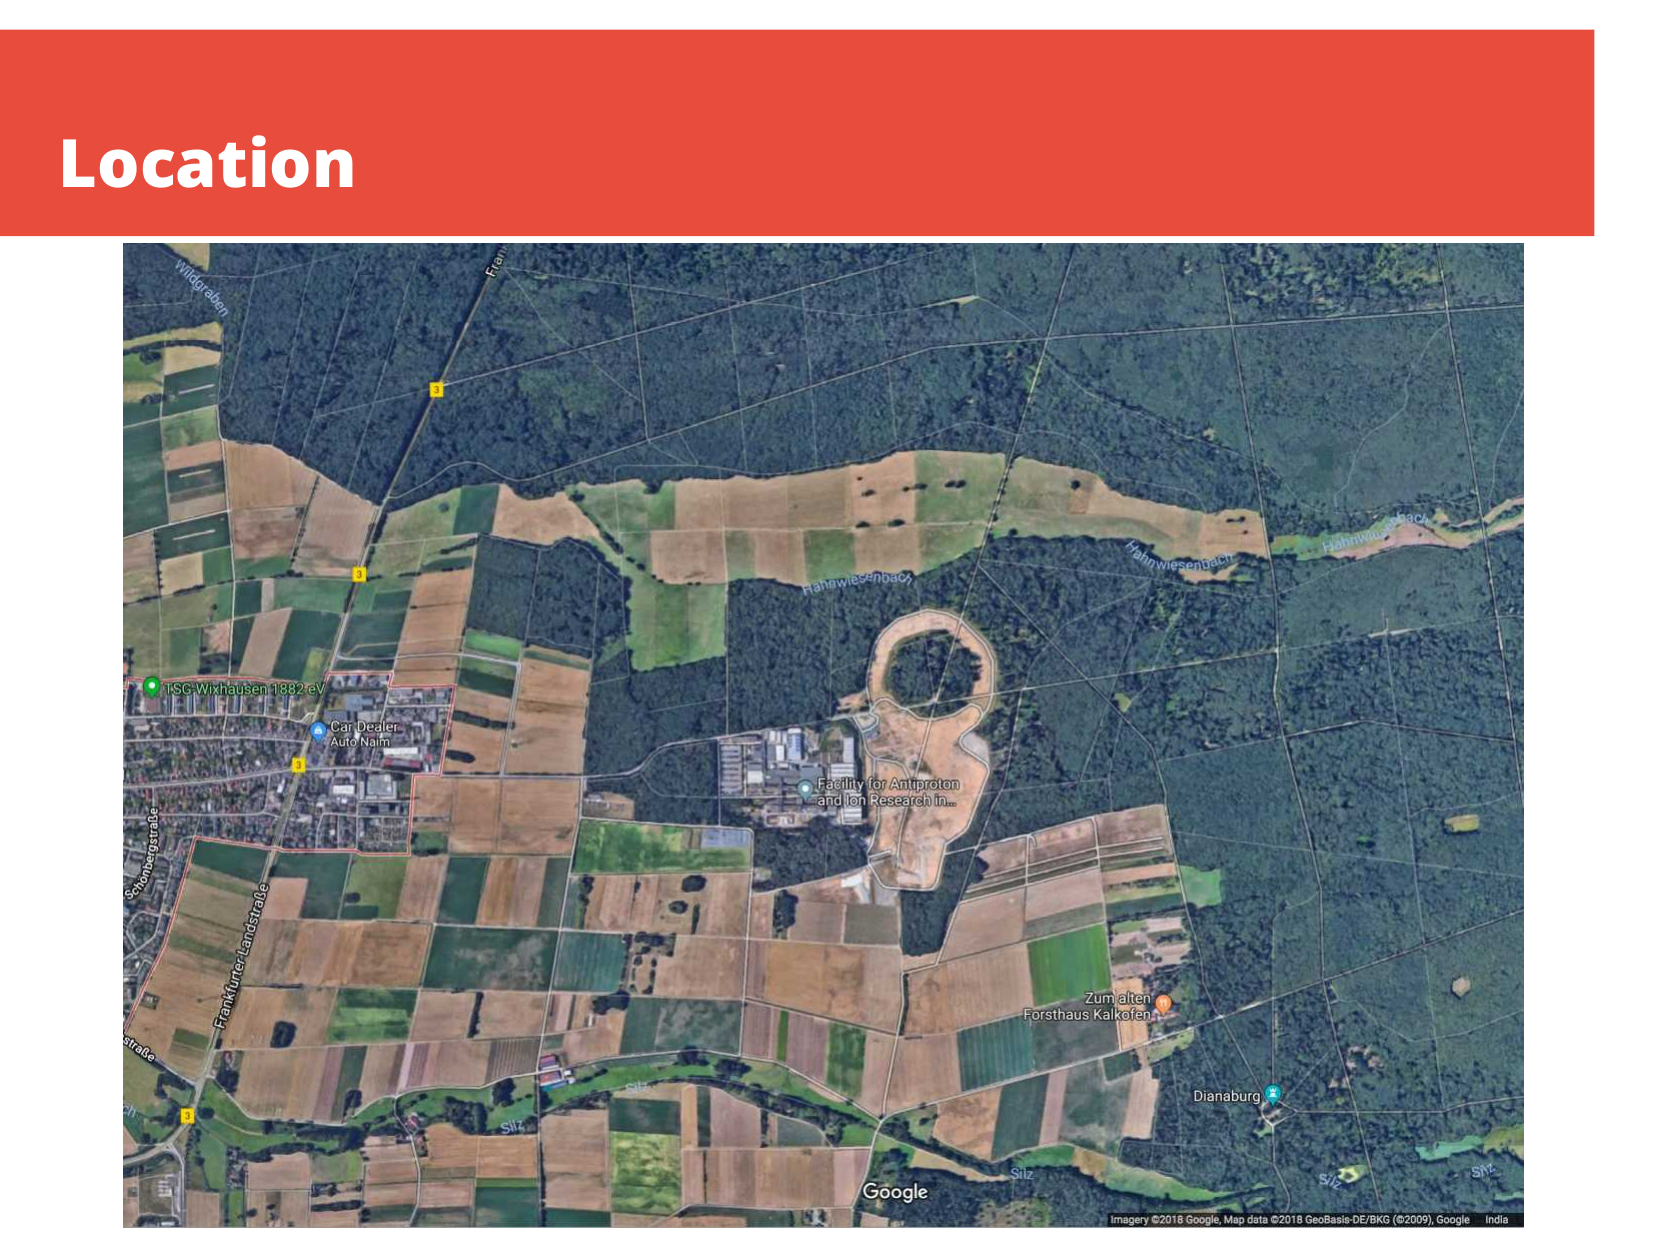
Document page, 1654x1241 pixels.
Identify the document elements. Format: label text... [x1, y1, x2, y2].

title Location [59, 59, 1595, 207]
picture [123, 243, 1524, 1228]
